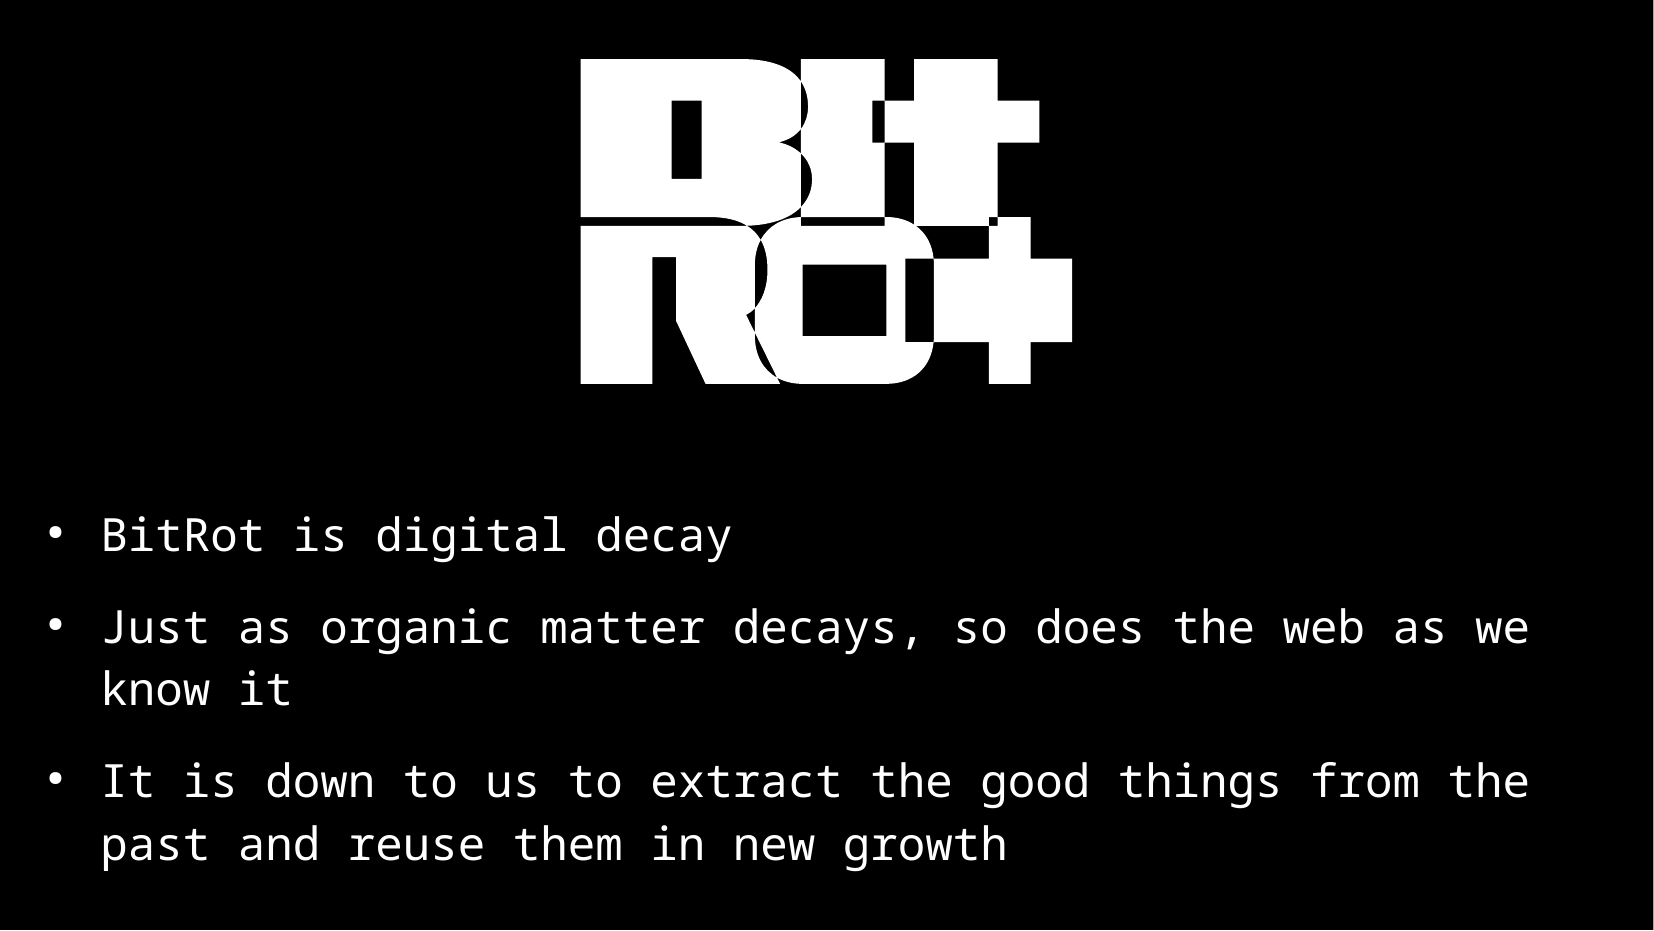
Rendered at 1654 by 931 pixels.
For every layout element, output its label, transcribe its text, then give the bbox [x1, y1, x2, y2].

picture [580, 59, 1073, 384]
list BitRot is digital decay Just as organic matter decays, so does the web as we know it It is down to us to extract the good things from the past and reuse them in new growth [29, 501, 1625, 931]
